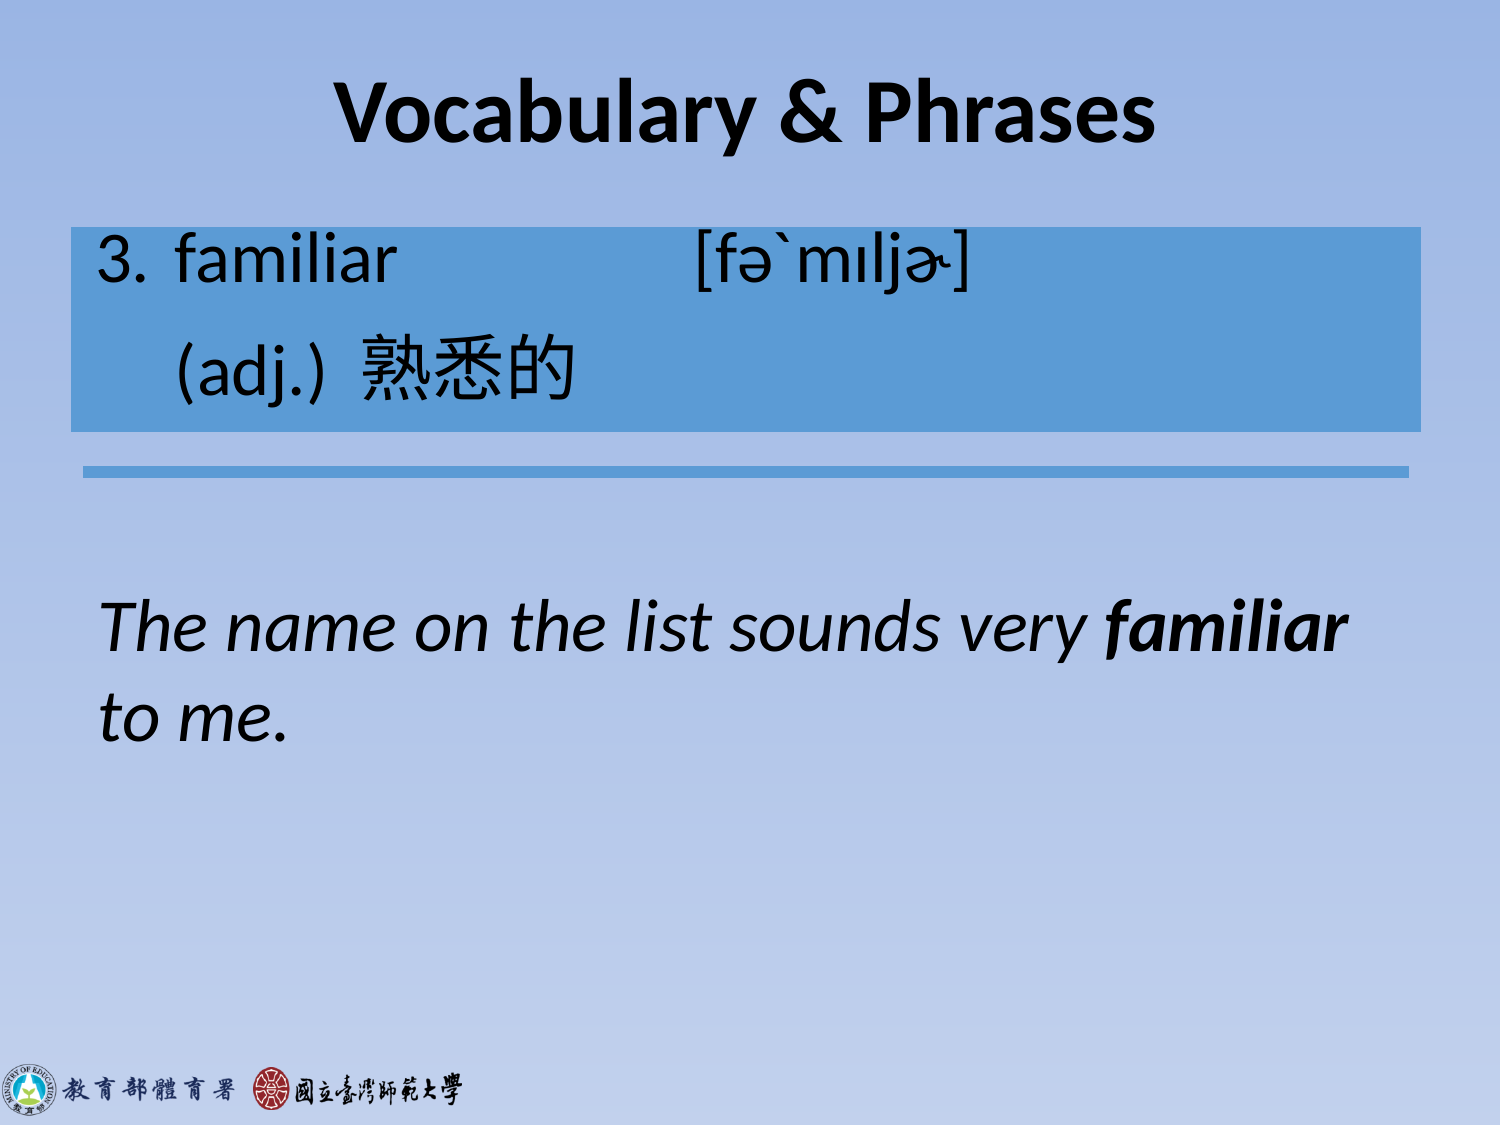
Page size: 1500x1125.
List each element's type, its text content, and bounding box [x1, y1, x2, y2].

table_header 3. [71, 227, 175, 311]
table_cell [71, 311, 175, 432]
title Vocabulary & Phrases [70, 11, 1421, 200]
table_cell (adj.) 熟悉的 [175, 311, 1421, 432]
table_header [fəˋmɪljɚ] [693, 227, 1421, 311]
text_box The name on the list sounds very familiar to me. [82, 568, 1433, 766]
table_header familiar [175, 227, 693, 311]
text_box [83, 466, 1409, 478]
